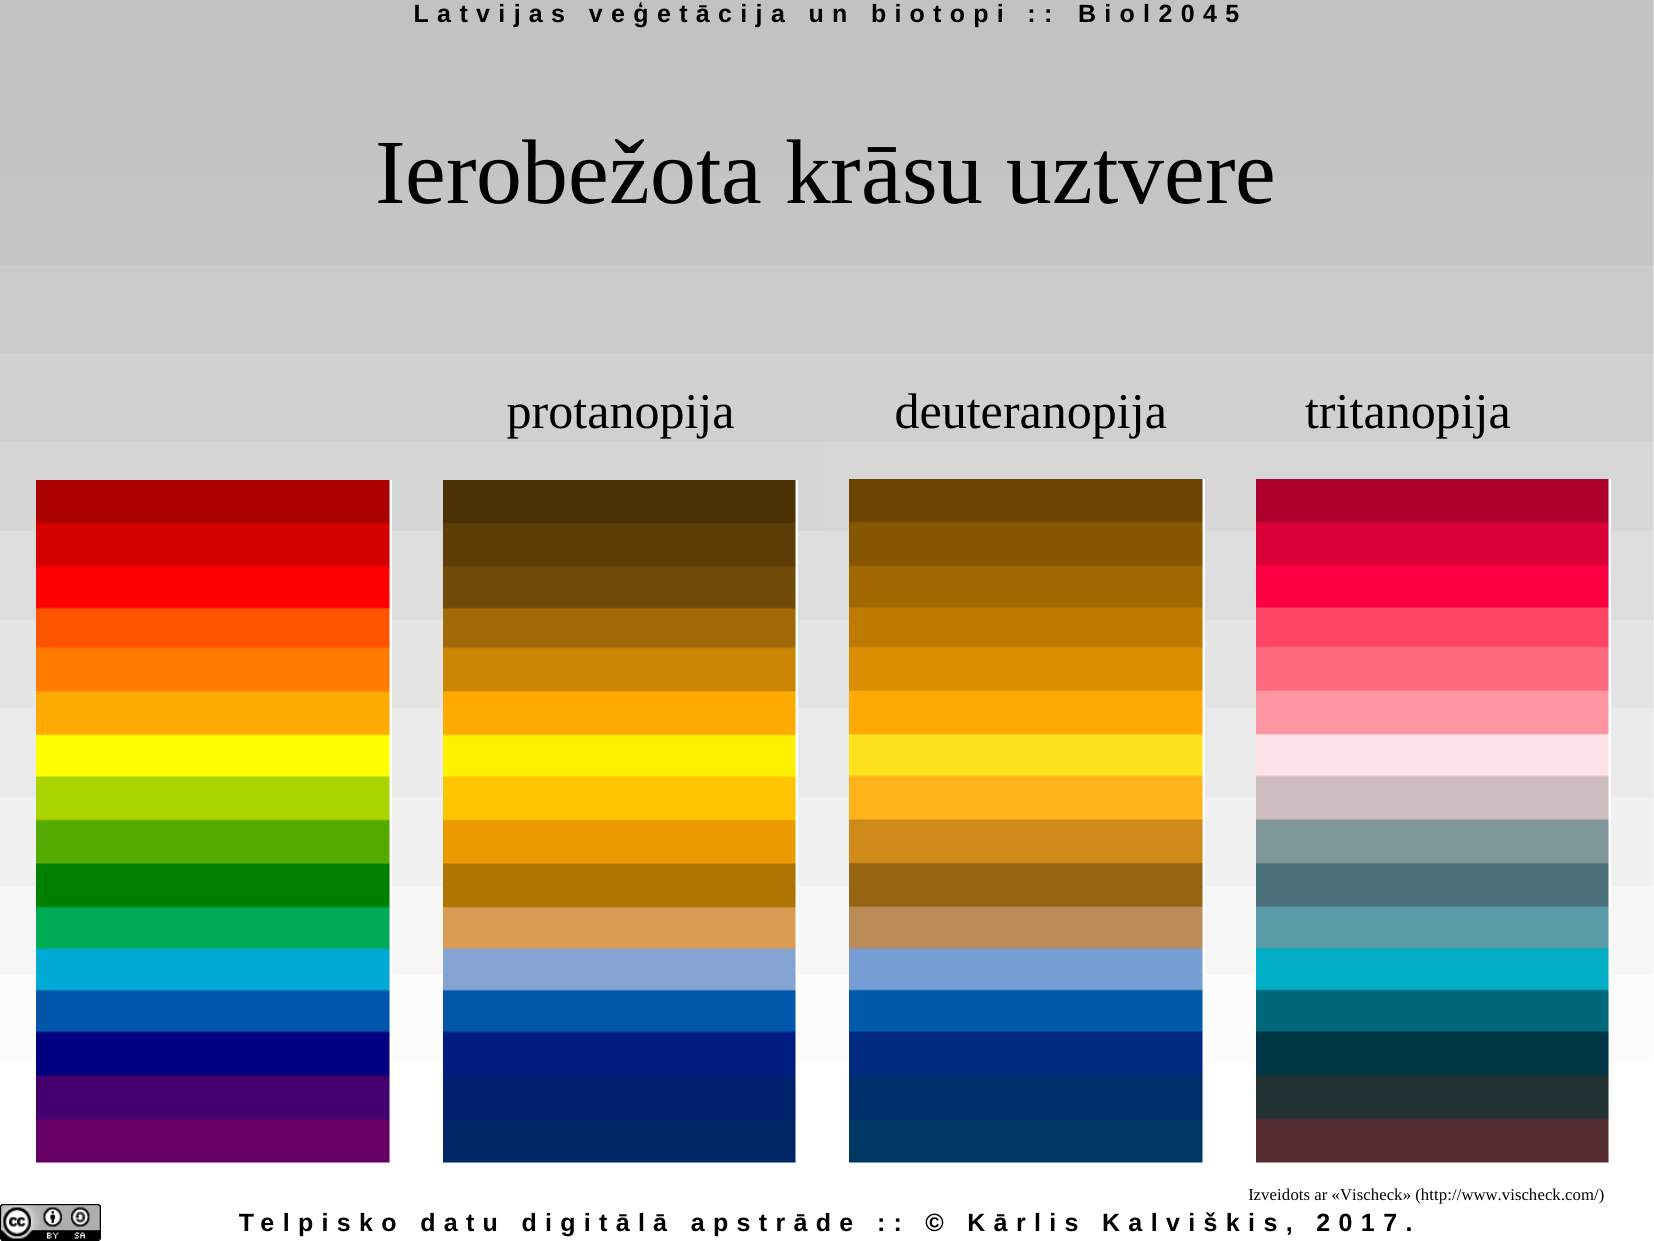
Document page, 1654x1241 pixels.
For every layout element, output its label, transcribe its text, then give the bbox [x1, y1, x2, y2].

title Ierobežota krāsu uztvere [29, 49, 1625, 296]
text_box deuteranopija [894, 383, 1168, 441]
text_box Izveidots ar «Vischeck» (http://www.vischeck.com/) [1250, 1185, 1606, 1204]
text_box protanopija [506, 383, 736, 441]
text_box tritanopija [1305, 383, 1512, 441]
picture [0, 0, 1654, 1241]
